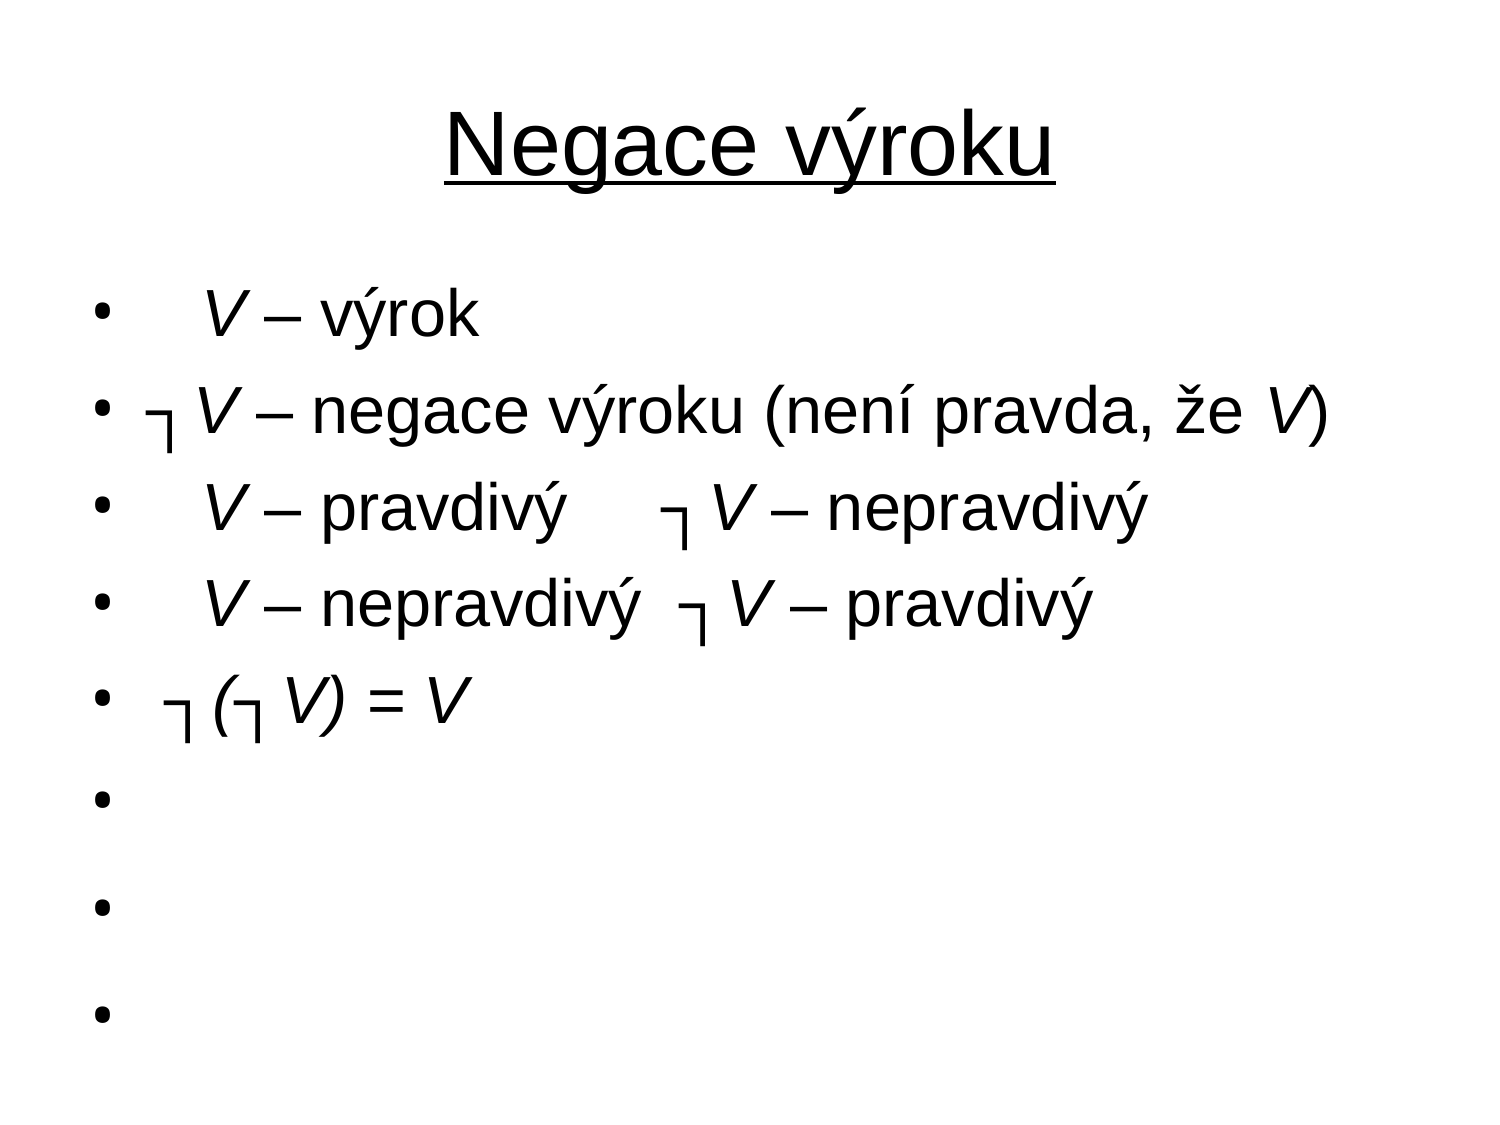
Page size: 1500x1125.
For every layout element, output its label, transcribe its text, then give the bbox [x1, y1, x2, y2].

list V – výrok ┐V – negace výroku (není pravda, že V) V – pravdivý ┐V – nepravdivý V – nepravdivý ┐V – pravdivý ┐(┐V) = V [75, 262, 1426, 1005]
title Negace výroku [75, 45, 1426, 233]
